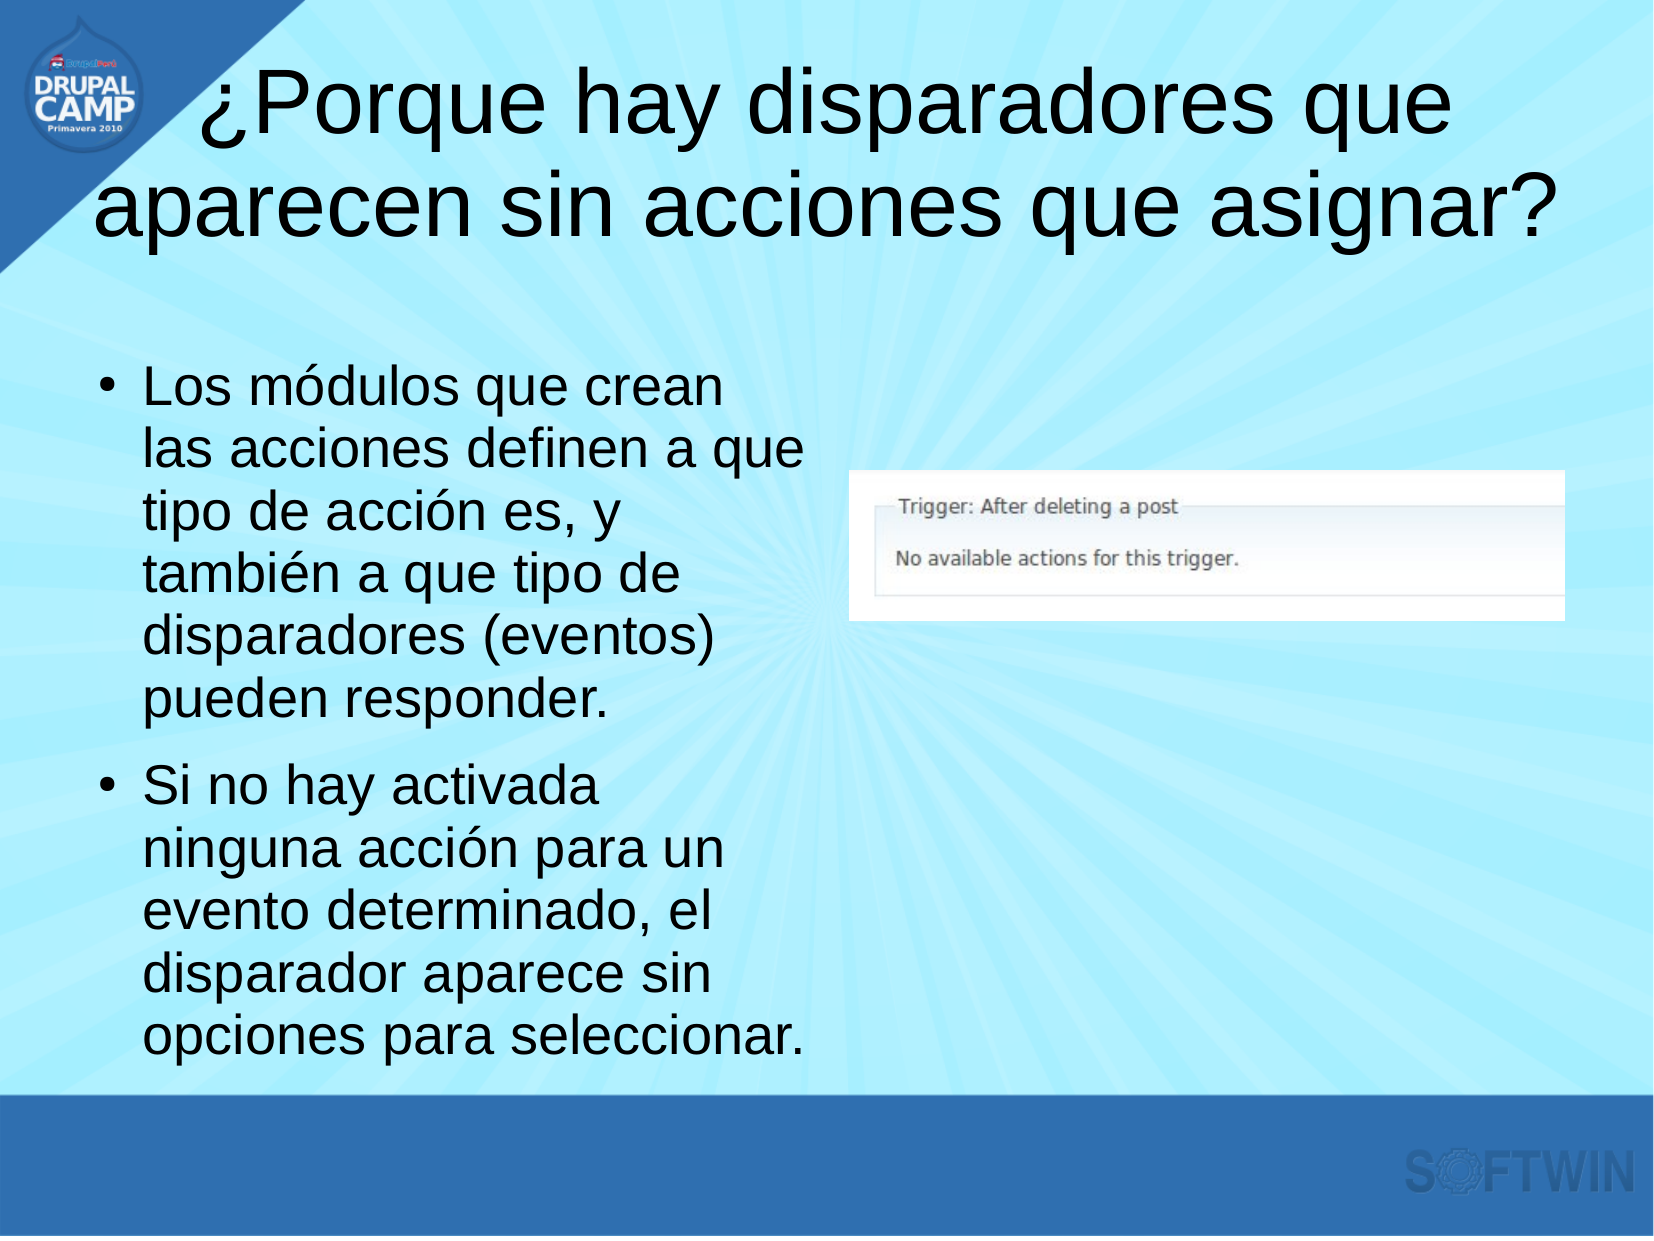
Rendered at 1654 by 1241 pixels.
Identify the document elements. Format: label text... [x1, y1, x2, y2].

list Los módulos que crean las acciones definen a que tipo de acción es, y también a que tipo de disparadores (eventos) pueden responder. Si no hay activada ninguna acción para un evento determinado, el disparador aparece sin opciones para seleccionar. [82, 354, 809, 1093]
title ¿Porque hay disparadores que aparecen sin acciones que asignar? [82, 39, 1571, 267]
picture [0, 0, 1654, 1236]
